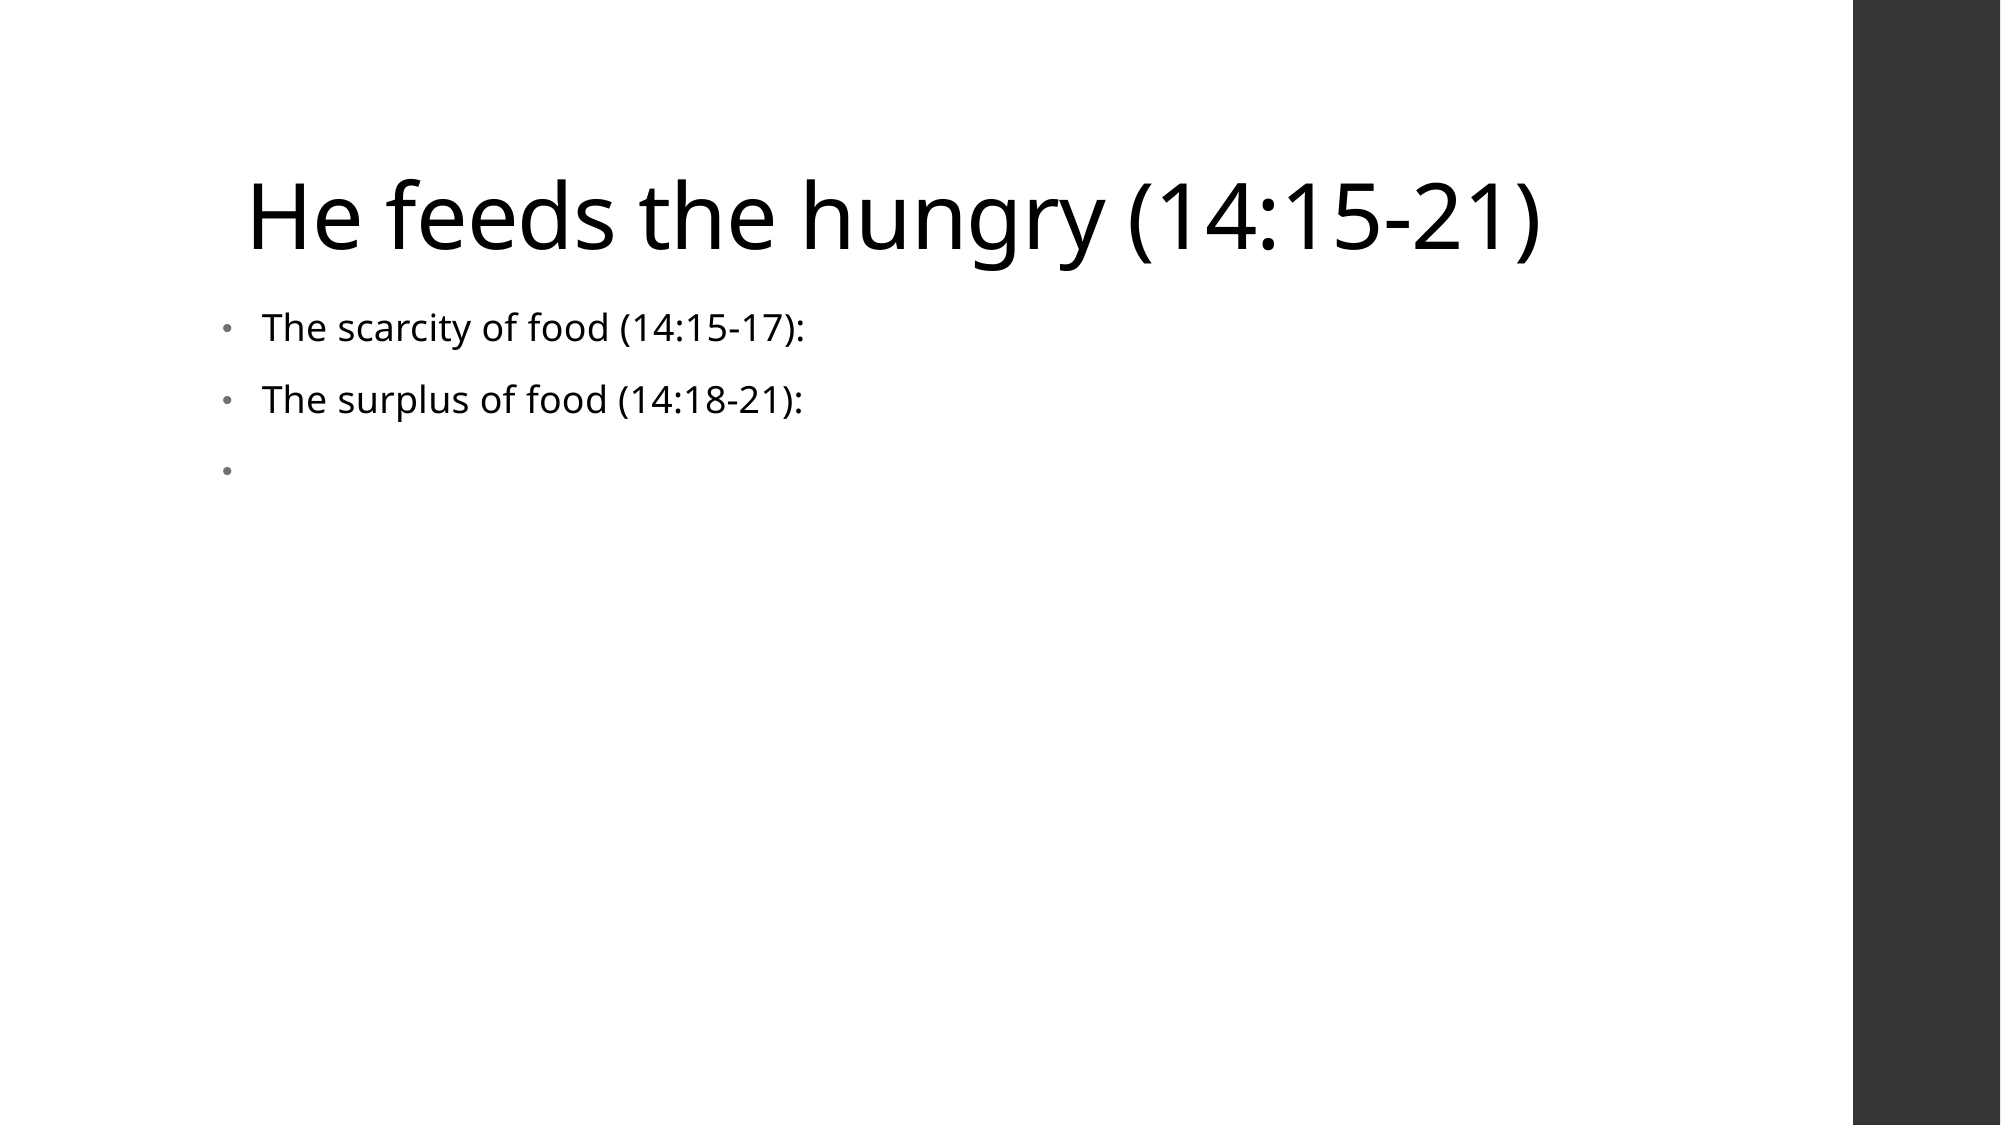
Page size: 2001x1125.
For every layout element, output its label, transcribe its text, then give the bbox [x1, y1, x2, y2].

title He feeds the hungry (14:15-21) [206, 60, 1797, 278]
list The scarcity of food (14:15-17): The surplus of food (14:18-21): [206, 299, 1617, 1014]
